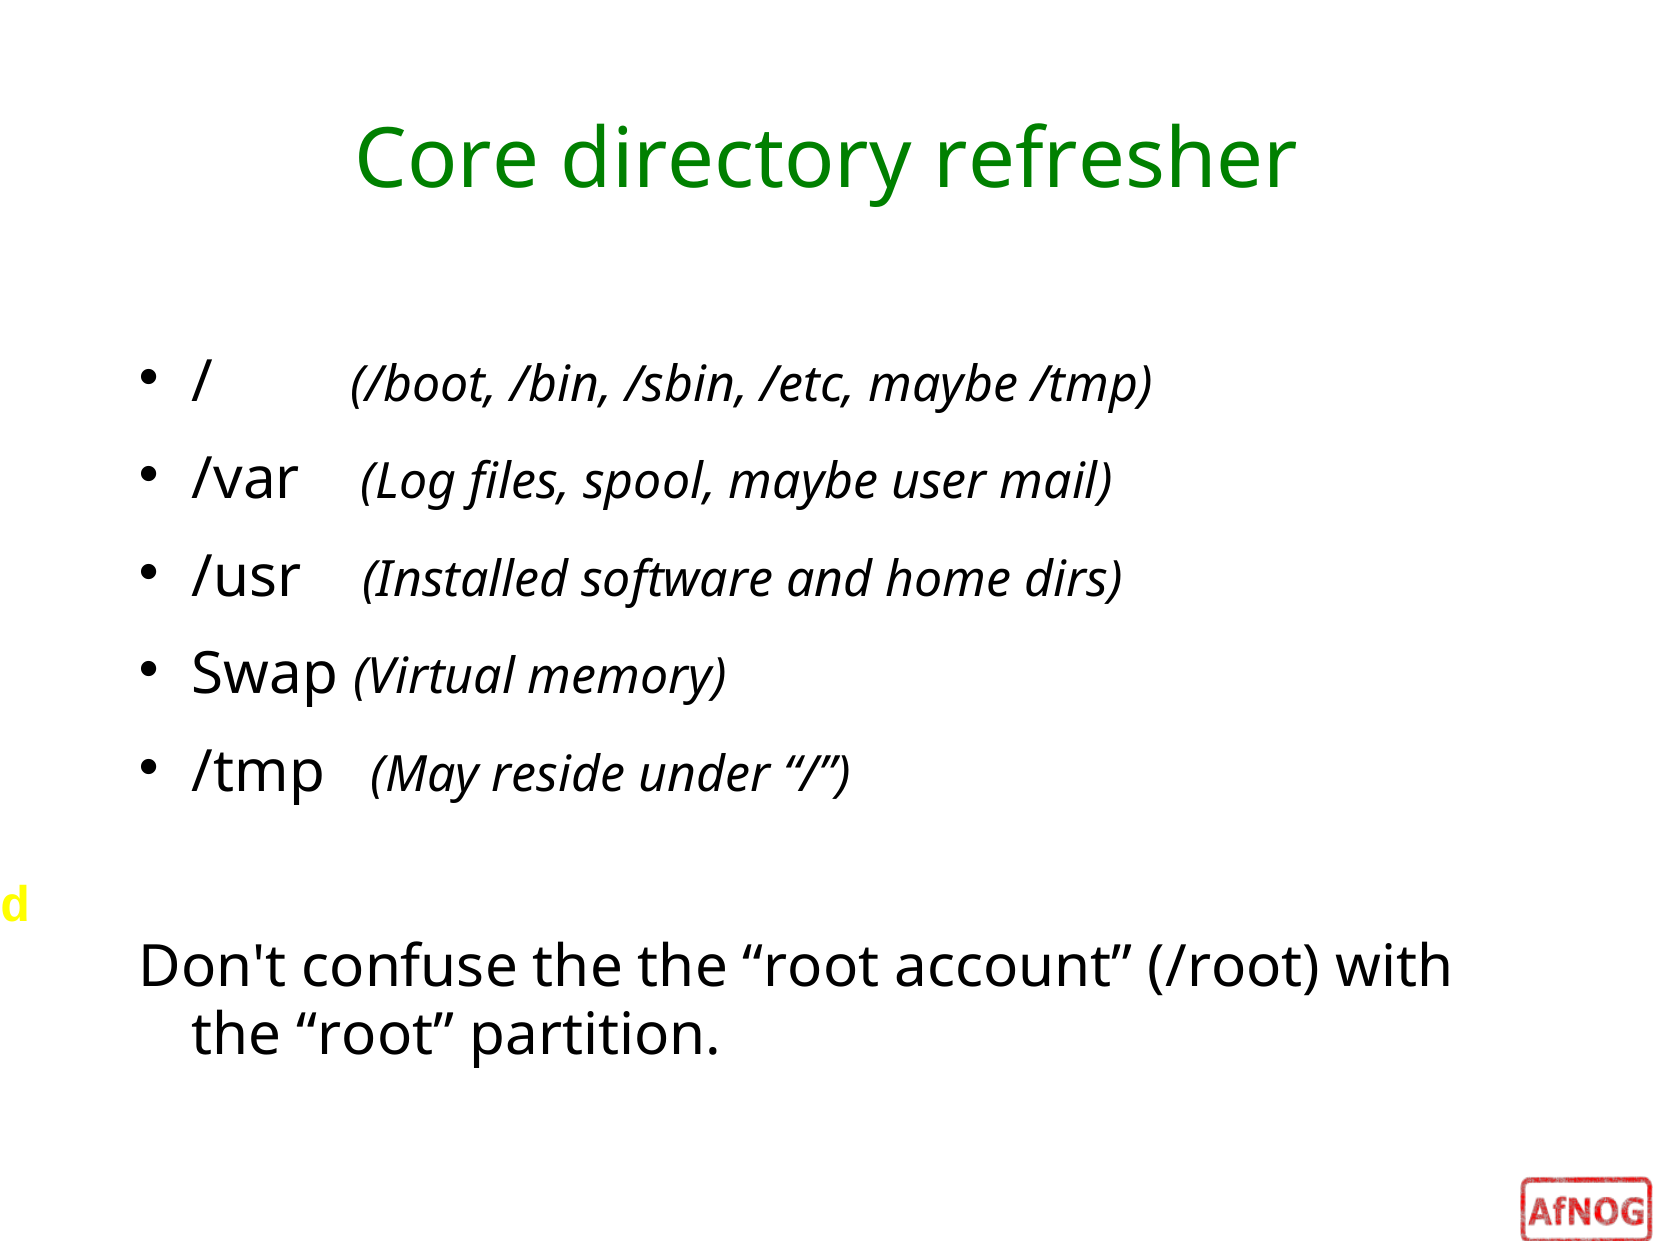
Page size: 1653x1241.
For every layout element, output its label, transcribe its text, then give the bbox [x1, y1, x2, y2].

text_box d [0, 873, 1350, 1159]
text_box / (/boot, /bin, /sbin, /etc, maybe /tmp) /var (Log files, spool, maybe user mail) /usr (Installed software and home dirs) Swap (Virtual memory) /tmp (May reside under “/”) Don't confuse the the “root account” (/root) with the “root” partition. [121, 344, 1533, 1127]
text_box Core directory refresher [121, 73, 1533, 241]
picture [1519, 1175, 1653, 1241]
